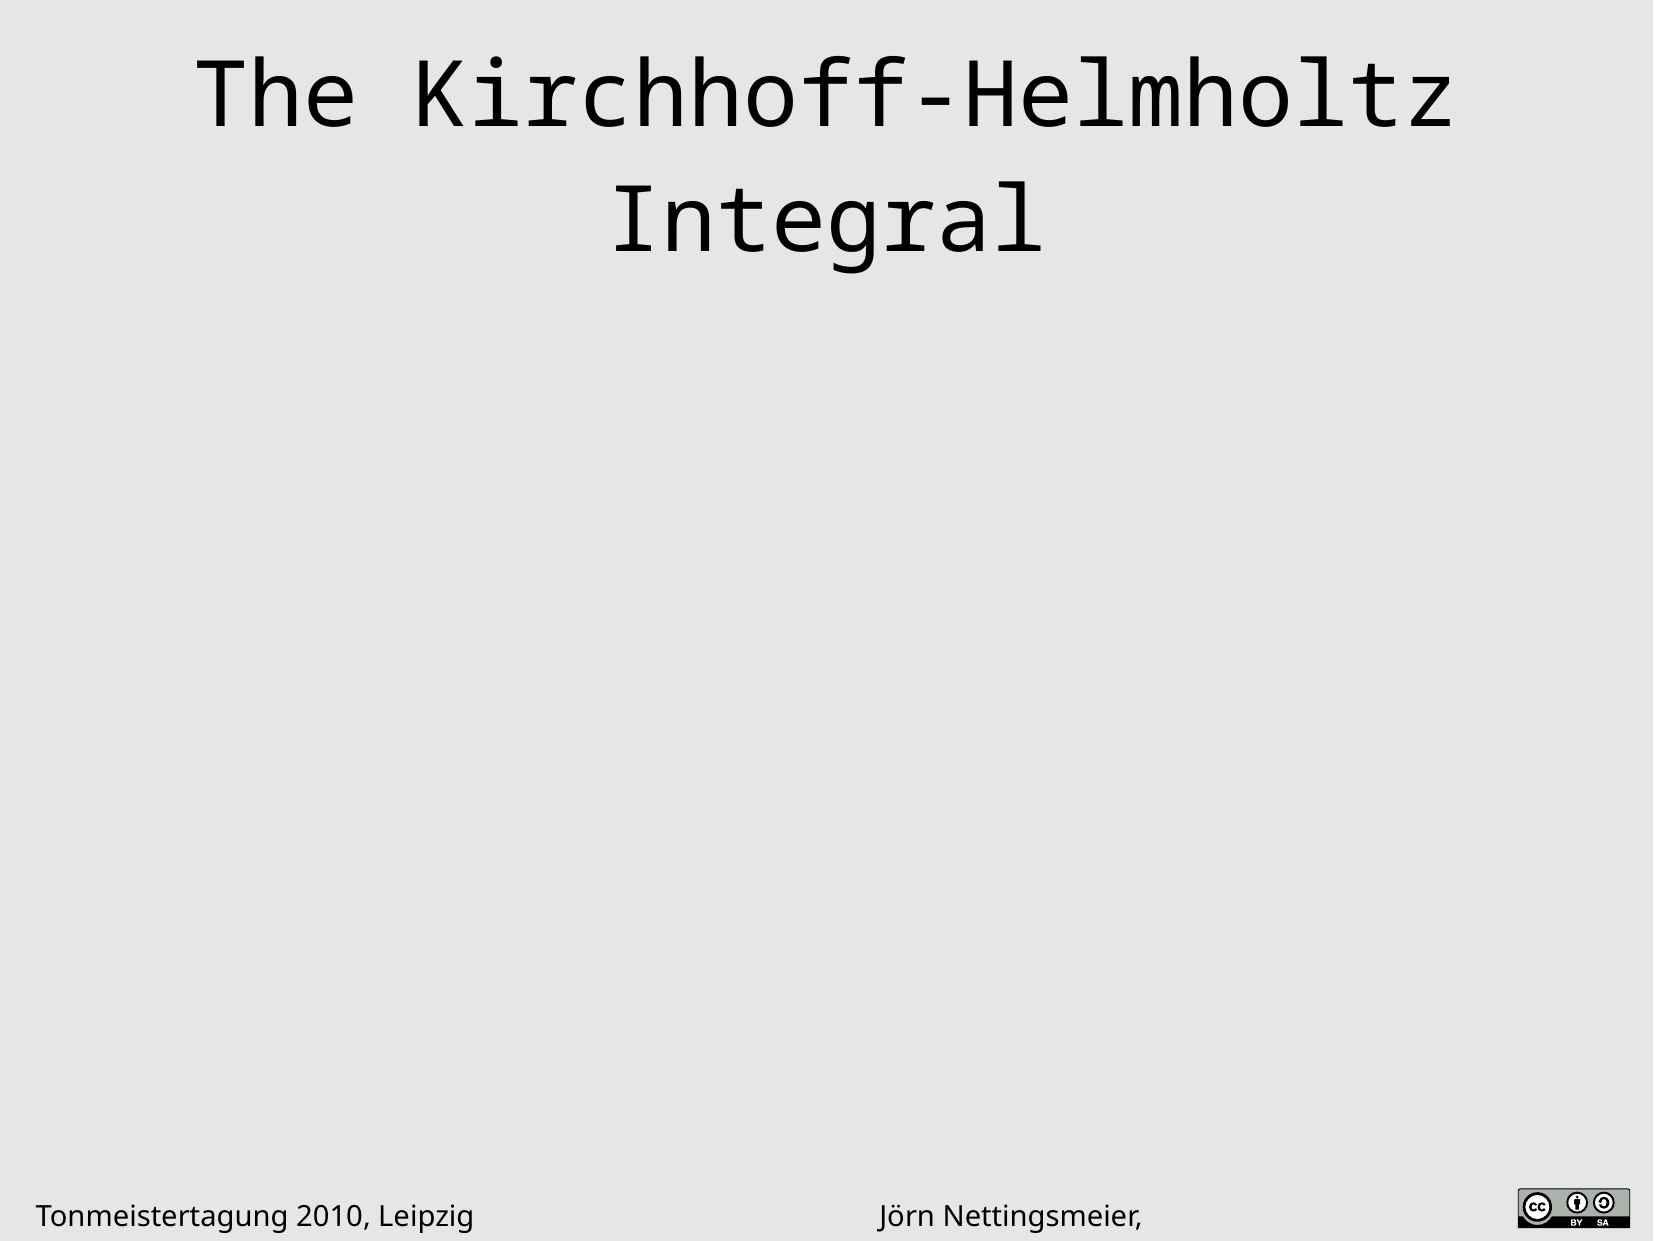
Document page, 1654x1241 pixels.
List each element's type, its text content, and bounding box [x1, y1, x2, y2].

title The Kirchhoff-Helmholtz Integral [82, 45, 1571, 261]
